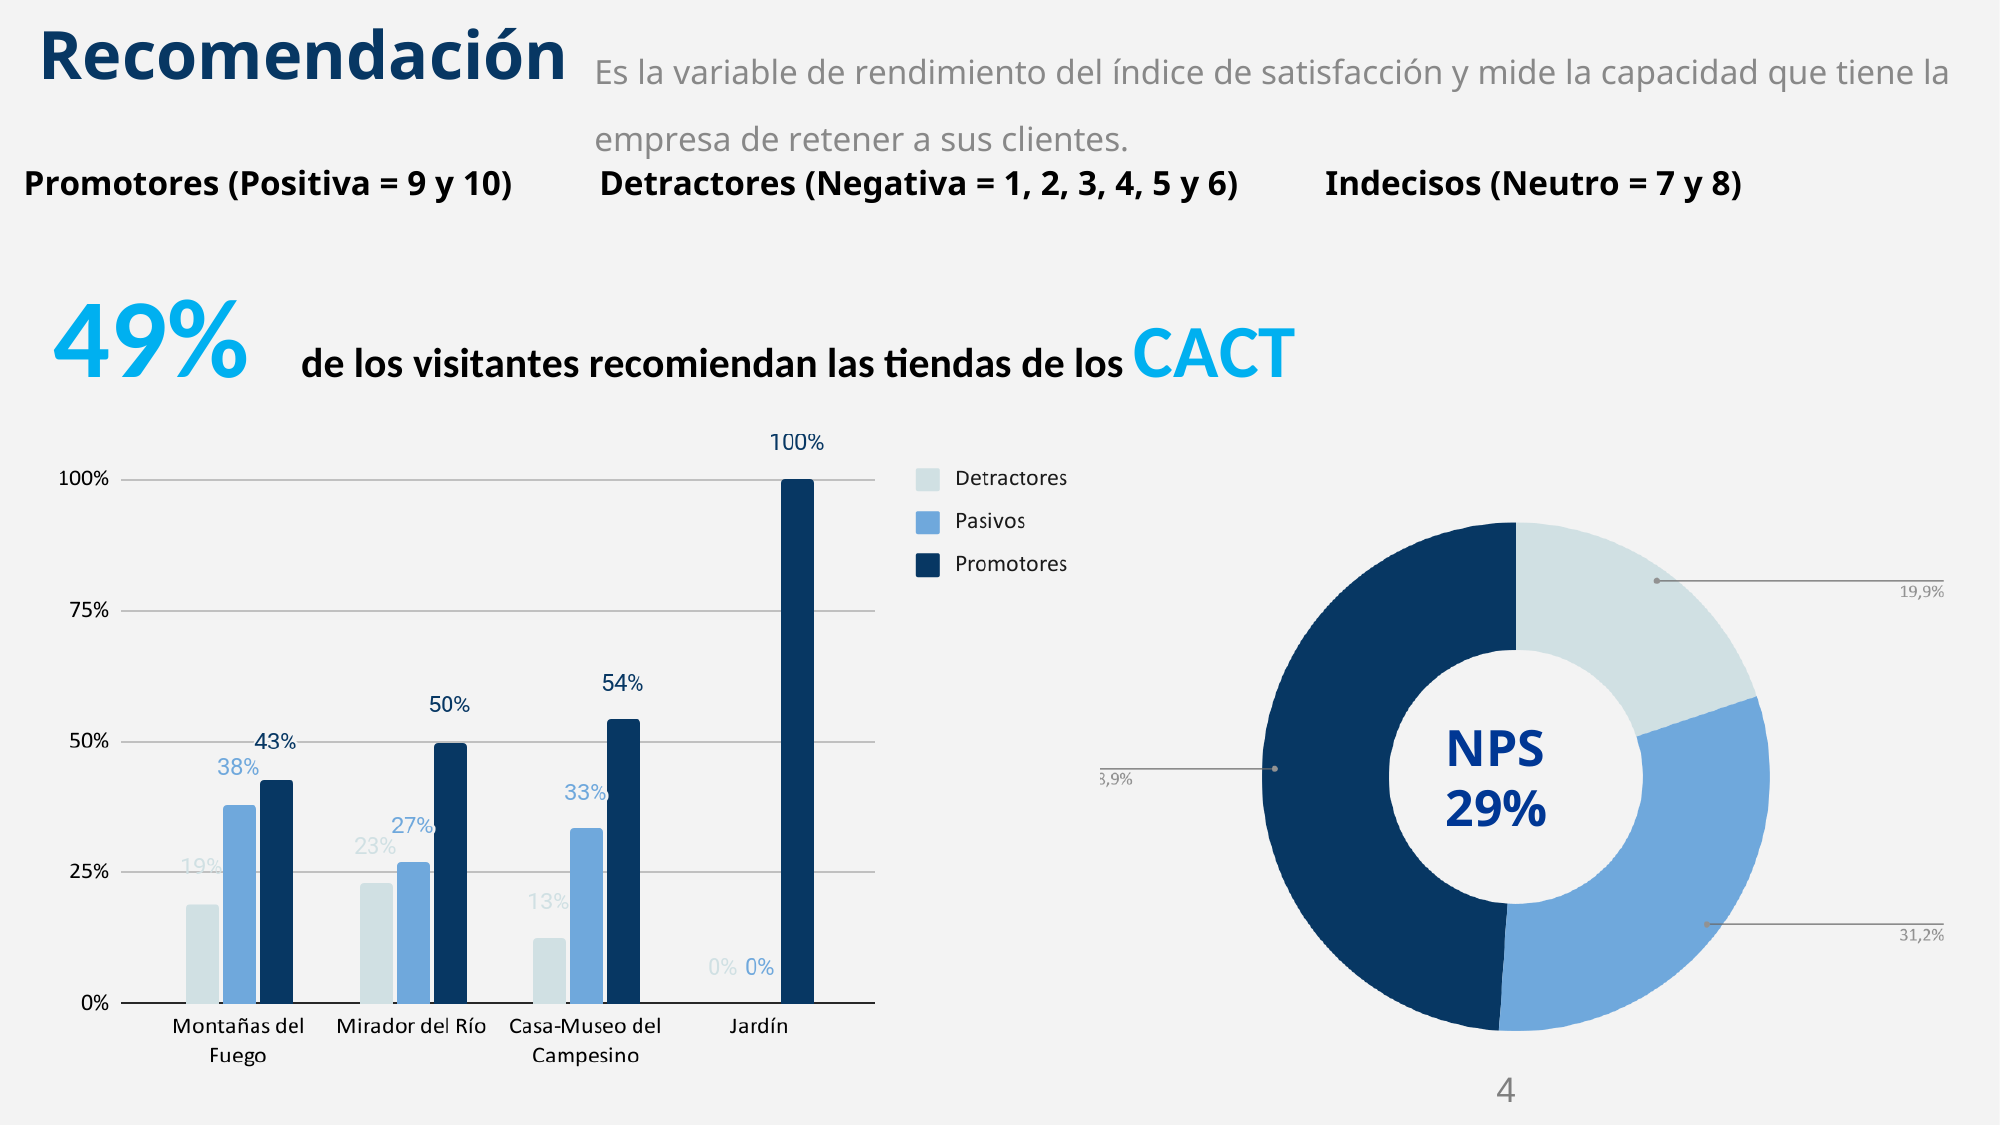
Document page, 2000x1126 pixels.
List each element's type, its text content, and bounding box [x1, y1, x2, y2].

text_box 49% de los visitantes recomiendan las tiendas de los CACT [38, 257, 1375, 410]
text_box Promotores (Positiva = 9 y 10) Detractores (Negativa = 1, 2, 3, 4, 5 y 6) Indecisos (Neutro = 7 y 8) [23, 129, 531, 235]
text_box NPS 29% [1445, 716, 1563, 837]
text_box <número> [1478, 1058, 1945, 1119]
text_box Recomendación [38, 0, 531, 106]
picture [24, 434, 1972, 1101]
text_box Es la variable de rendimiento del índice de satisfacción y mide la capacidad que tiene la empresa de retener a sus clientes. [531, 0, 2000, 277]
